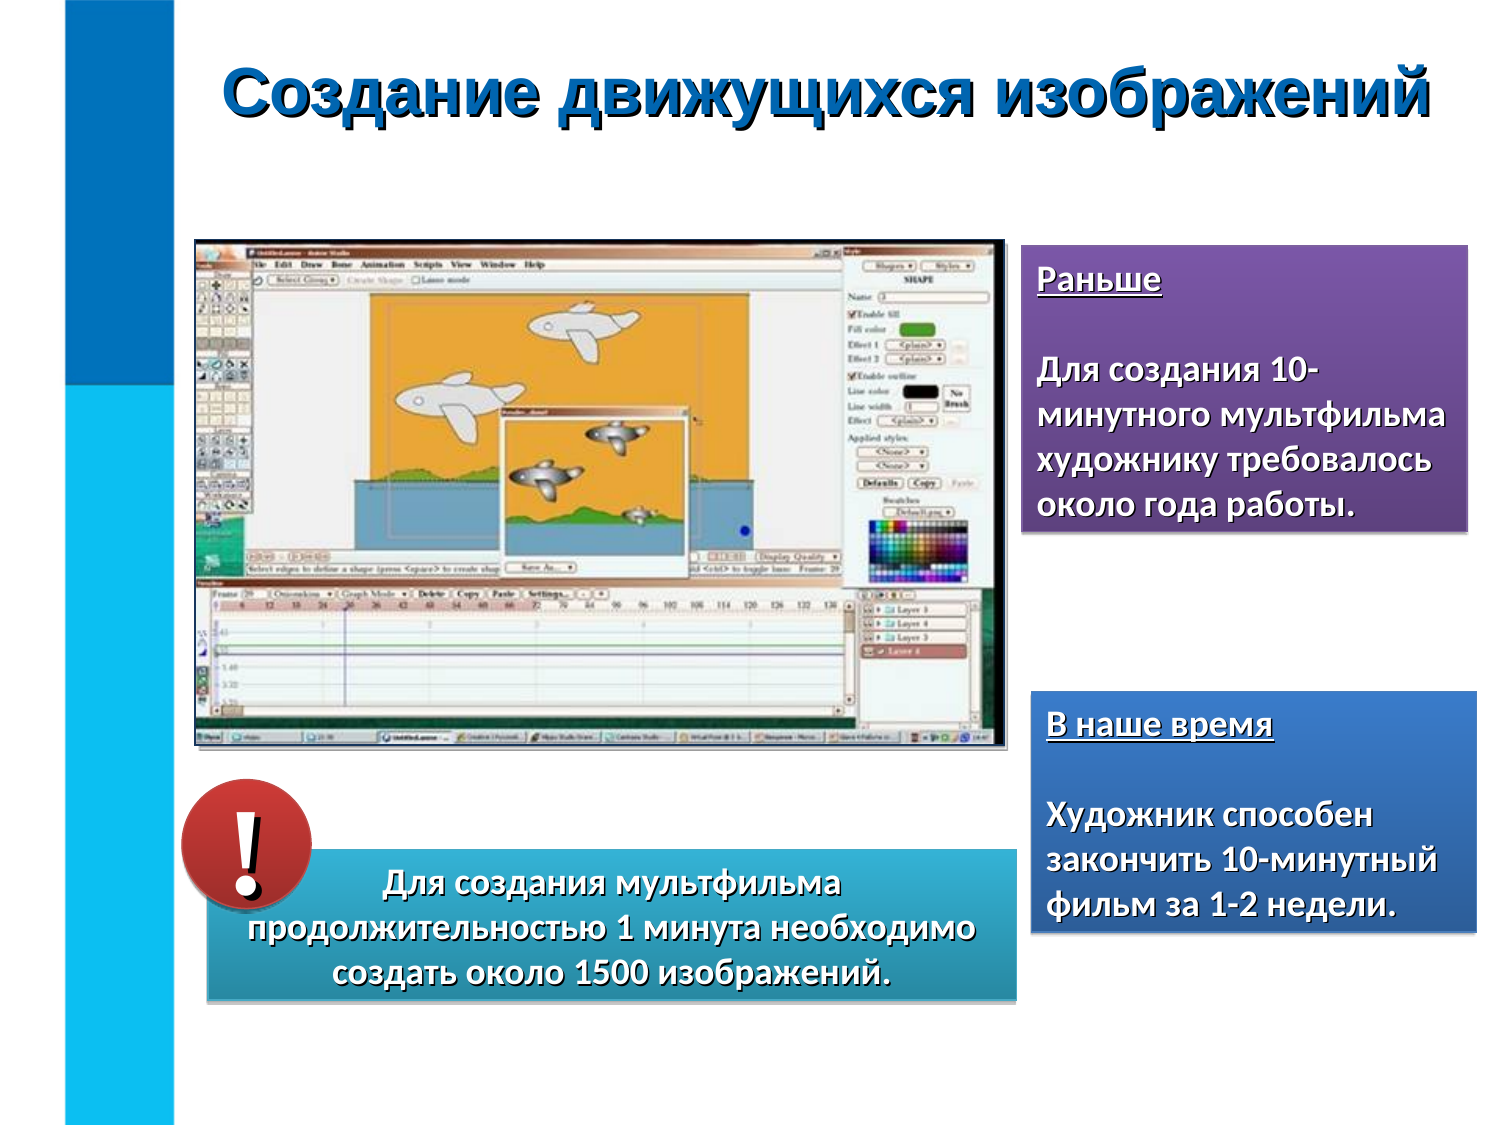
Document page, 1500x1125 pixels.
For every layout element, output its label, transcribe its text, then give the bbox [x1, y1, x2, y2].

text_box Раньше Для создания 10-минутного мультфильма художнику требовалось около года работы. [1021, 246, 1468, 532]
picture [0, 0, 1500, 1125]
title Создание движущихся изображений [151, 0, 1500, 182]
text_box ! [182, 779, 312, 909]
text_box Для создания мультфильма продолжительностью 1 минута необходимо создать около 1500 изображений. [207, 849, 1017, 1001]
text_box В наше время Художник способен закончить 10-минутный фильм за 1-2 недели. [1031, 691, 1477, 932]
